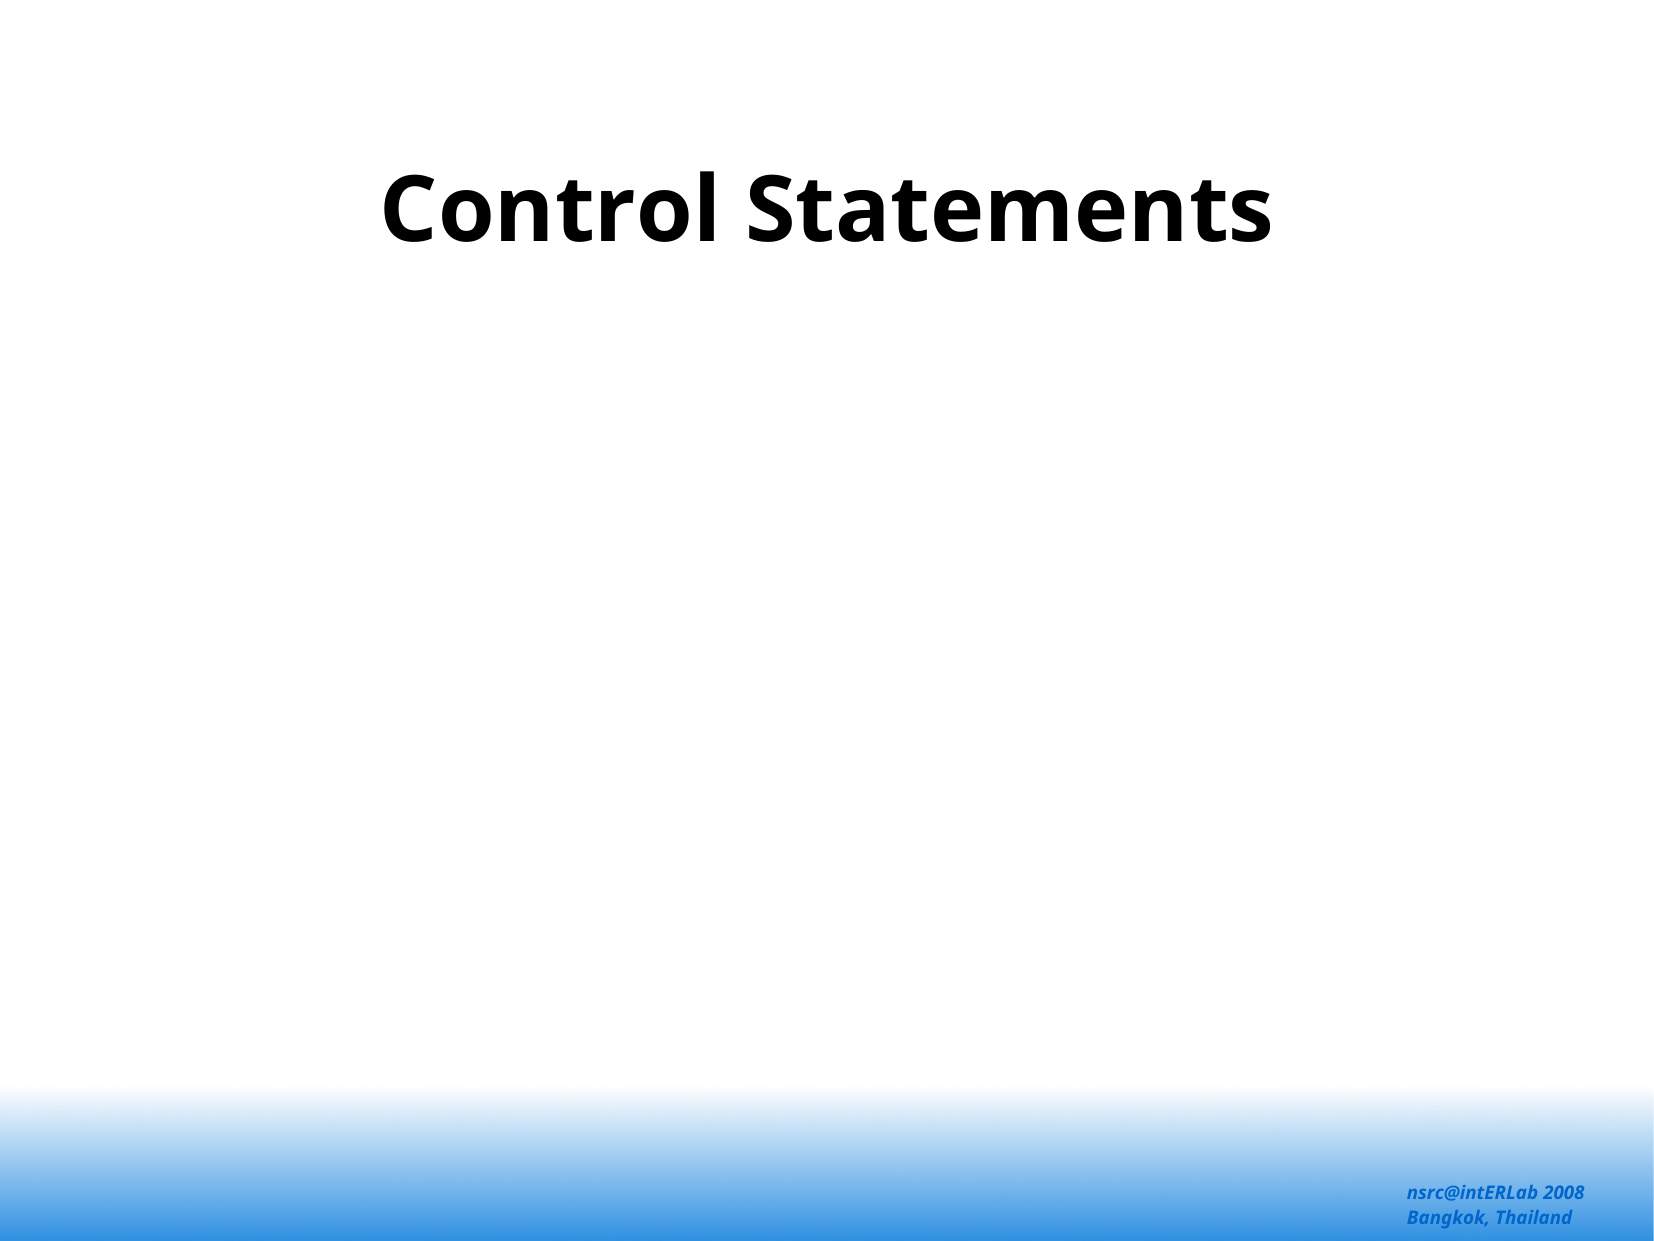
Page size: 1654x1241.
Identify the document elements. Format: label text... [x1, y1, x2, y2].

picture [0, 1083, 1654, 1241]
title Control Statements [121, 102, 1534, 310]
